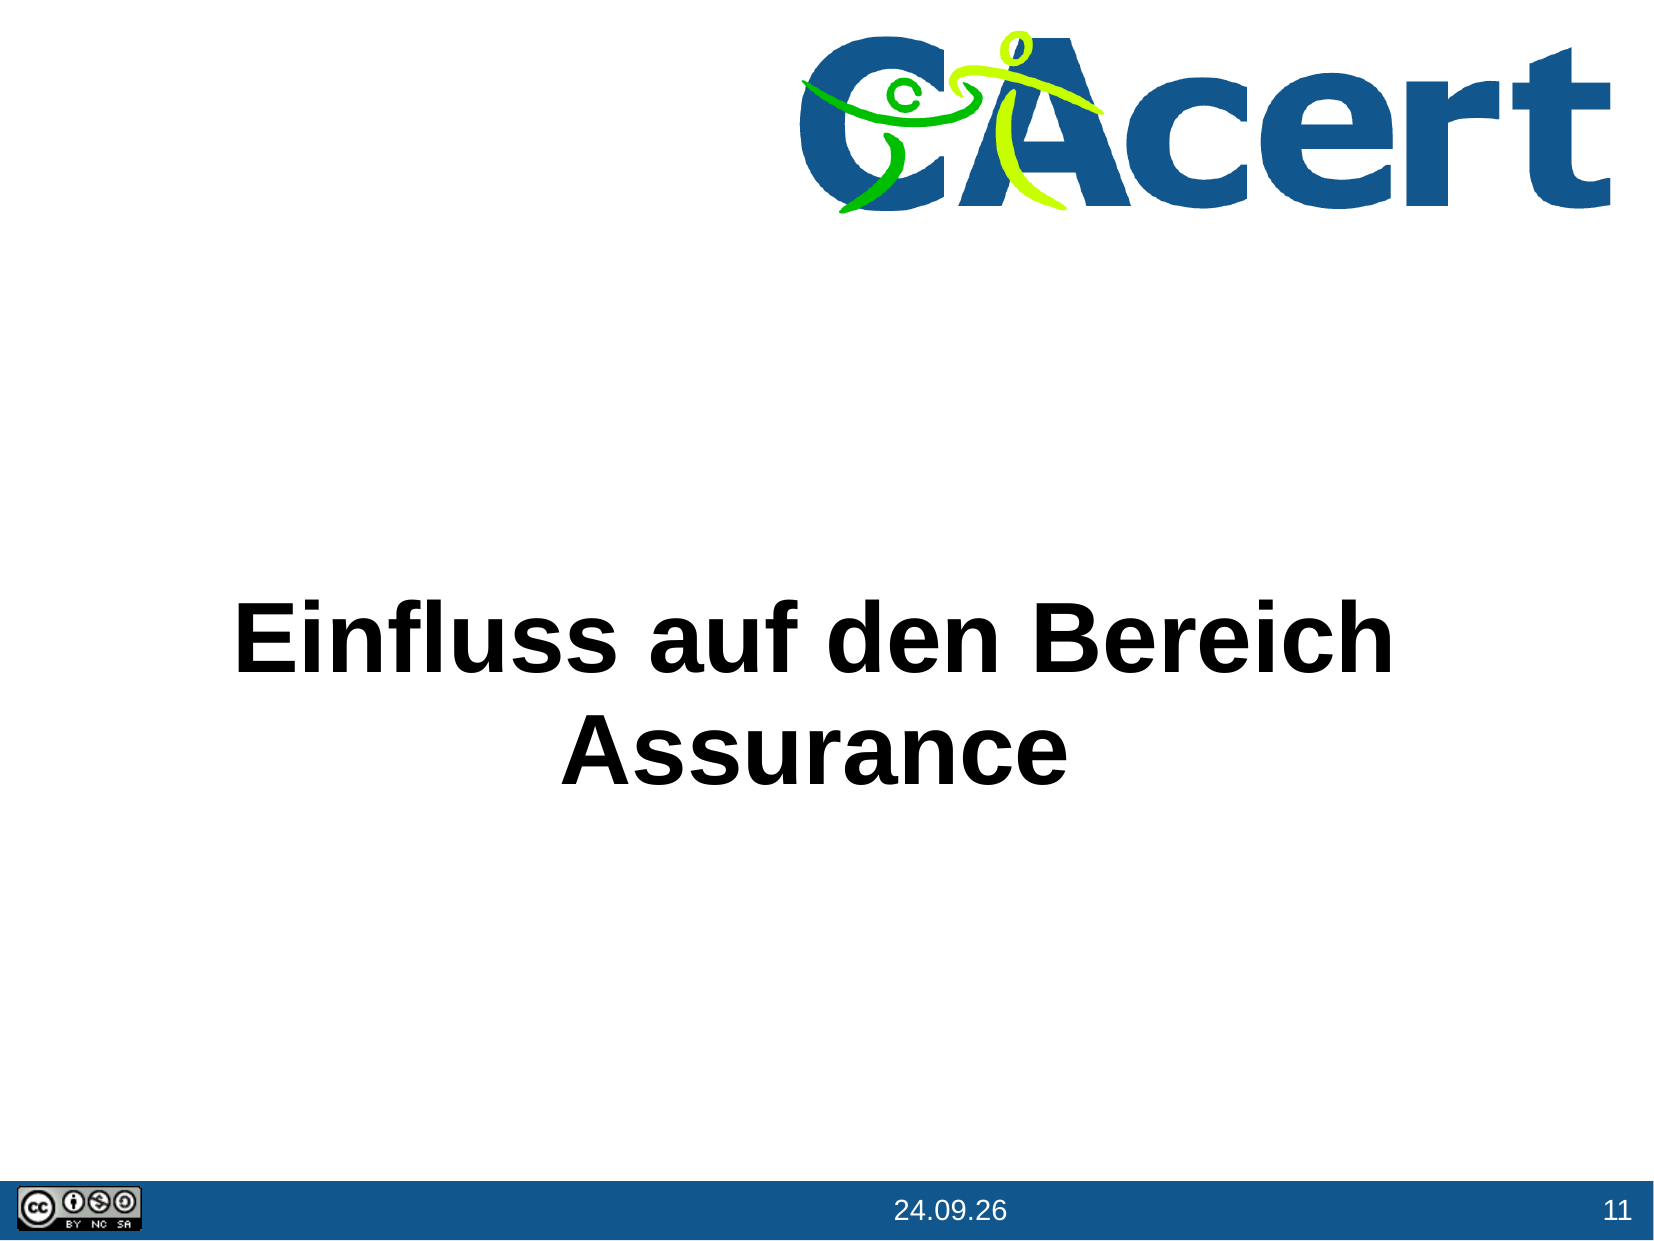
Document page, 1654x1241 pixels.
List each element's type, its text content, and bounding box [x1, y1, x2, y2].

title Einfluss auf den Bereich Assurance [70, 265, 1560, 1123]
picture [17, 1186, 142, 1231]
picture [797, 27, 1613, 215]
